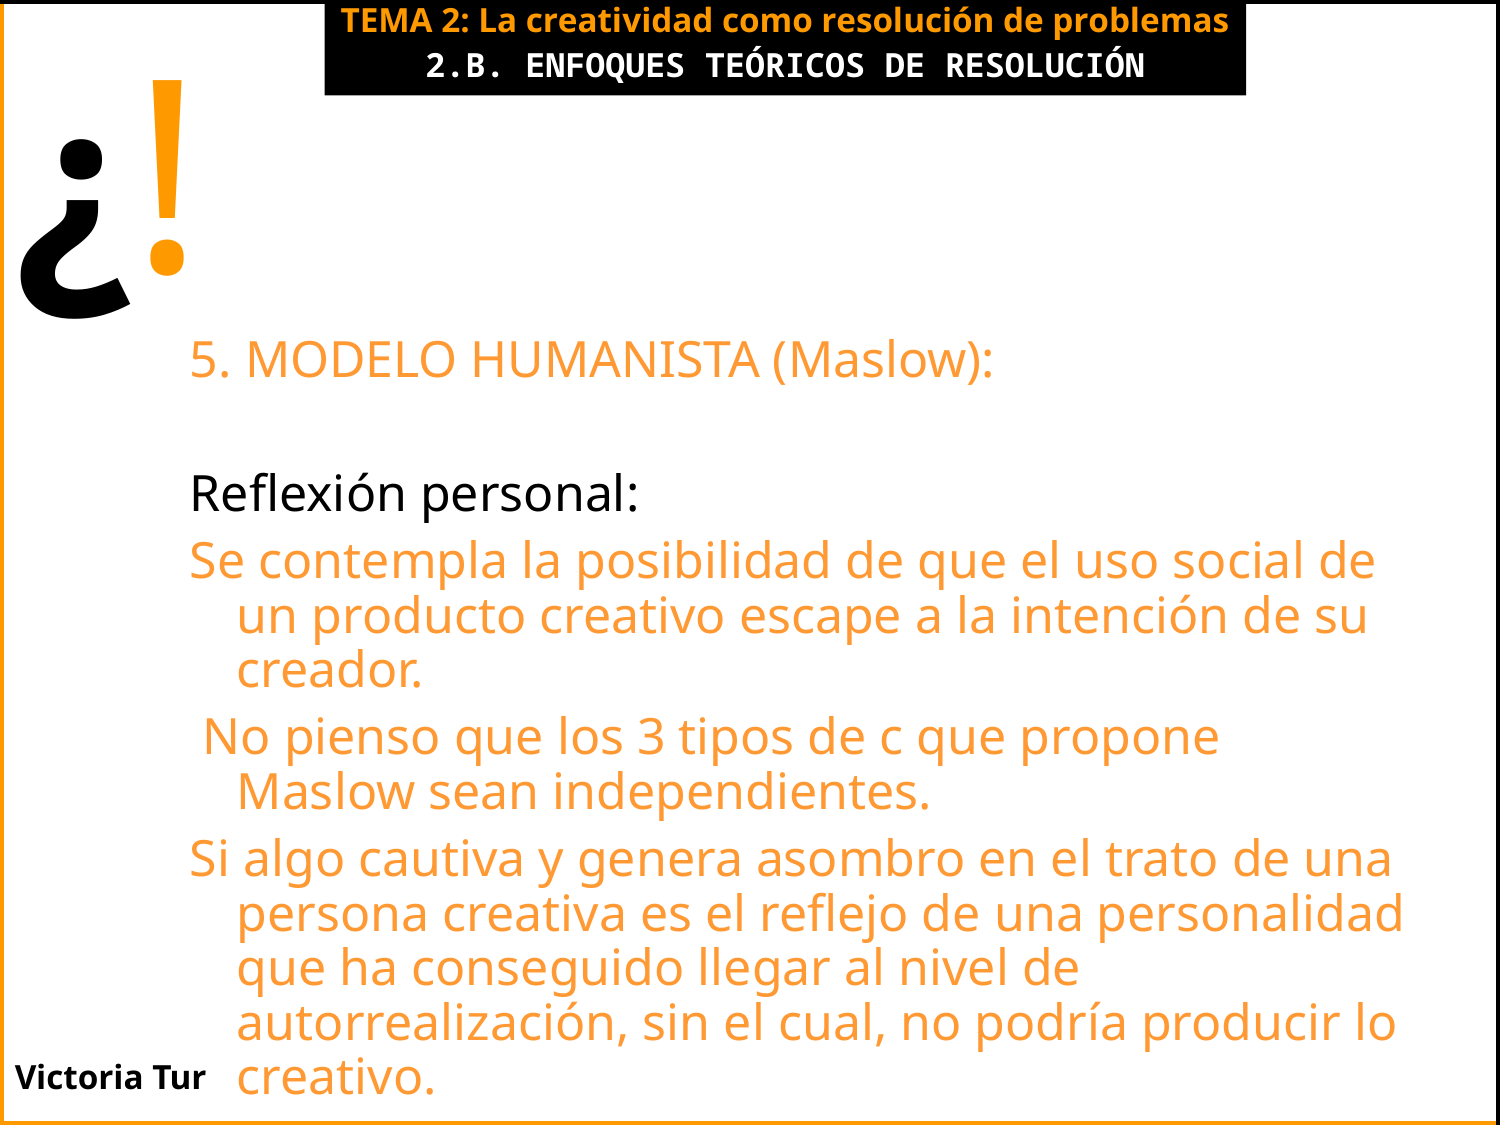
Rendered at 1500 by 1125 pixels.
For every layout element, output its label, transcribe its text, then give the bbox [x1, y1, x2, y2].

list 5. MODELO HUMANISTA (Maslow): Reflexión personal: Se contempla la posibilidad de que el uso social de un producto creativo escape a la intención de su creador. No pienso que los 3 tipos de c que propone Maslow sean independientes. Si algo cautiva y genera asombro en el trato de una persona creativa es el reflejo de una personalidad que ha conseguido llegar al nivel de autorrealización, sin el cual, no podría producir lo creativo. [100, 326, 1427, 1125]
